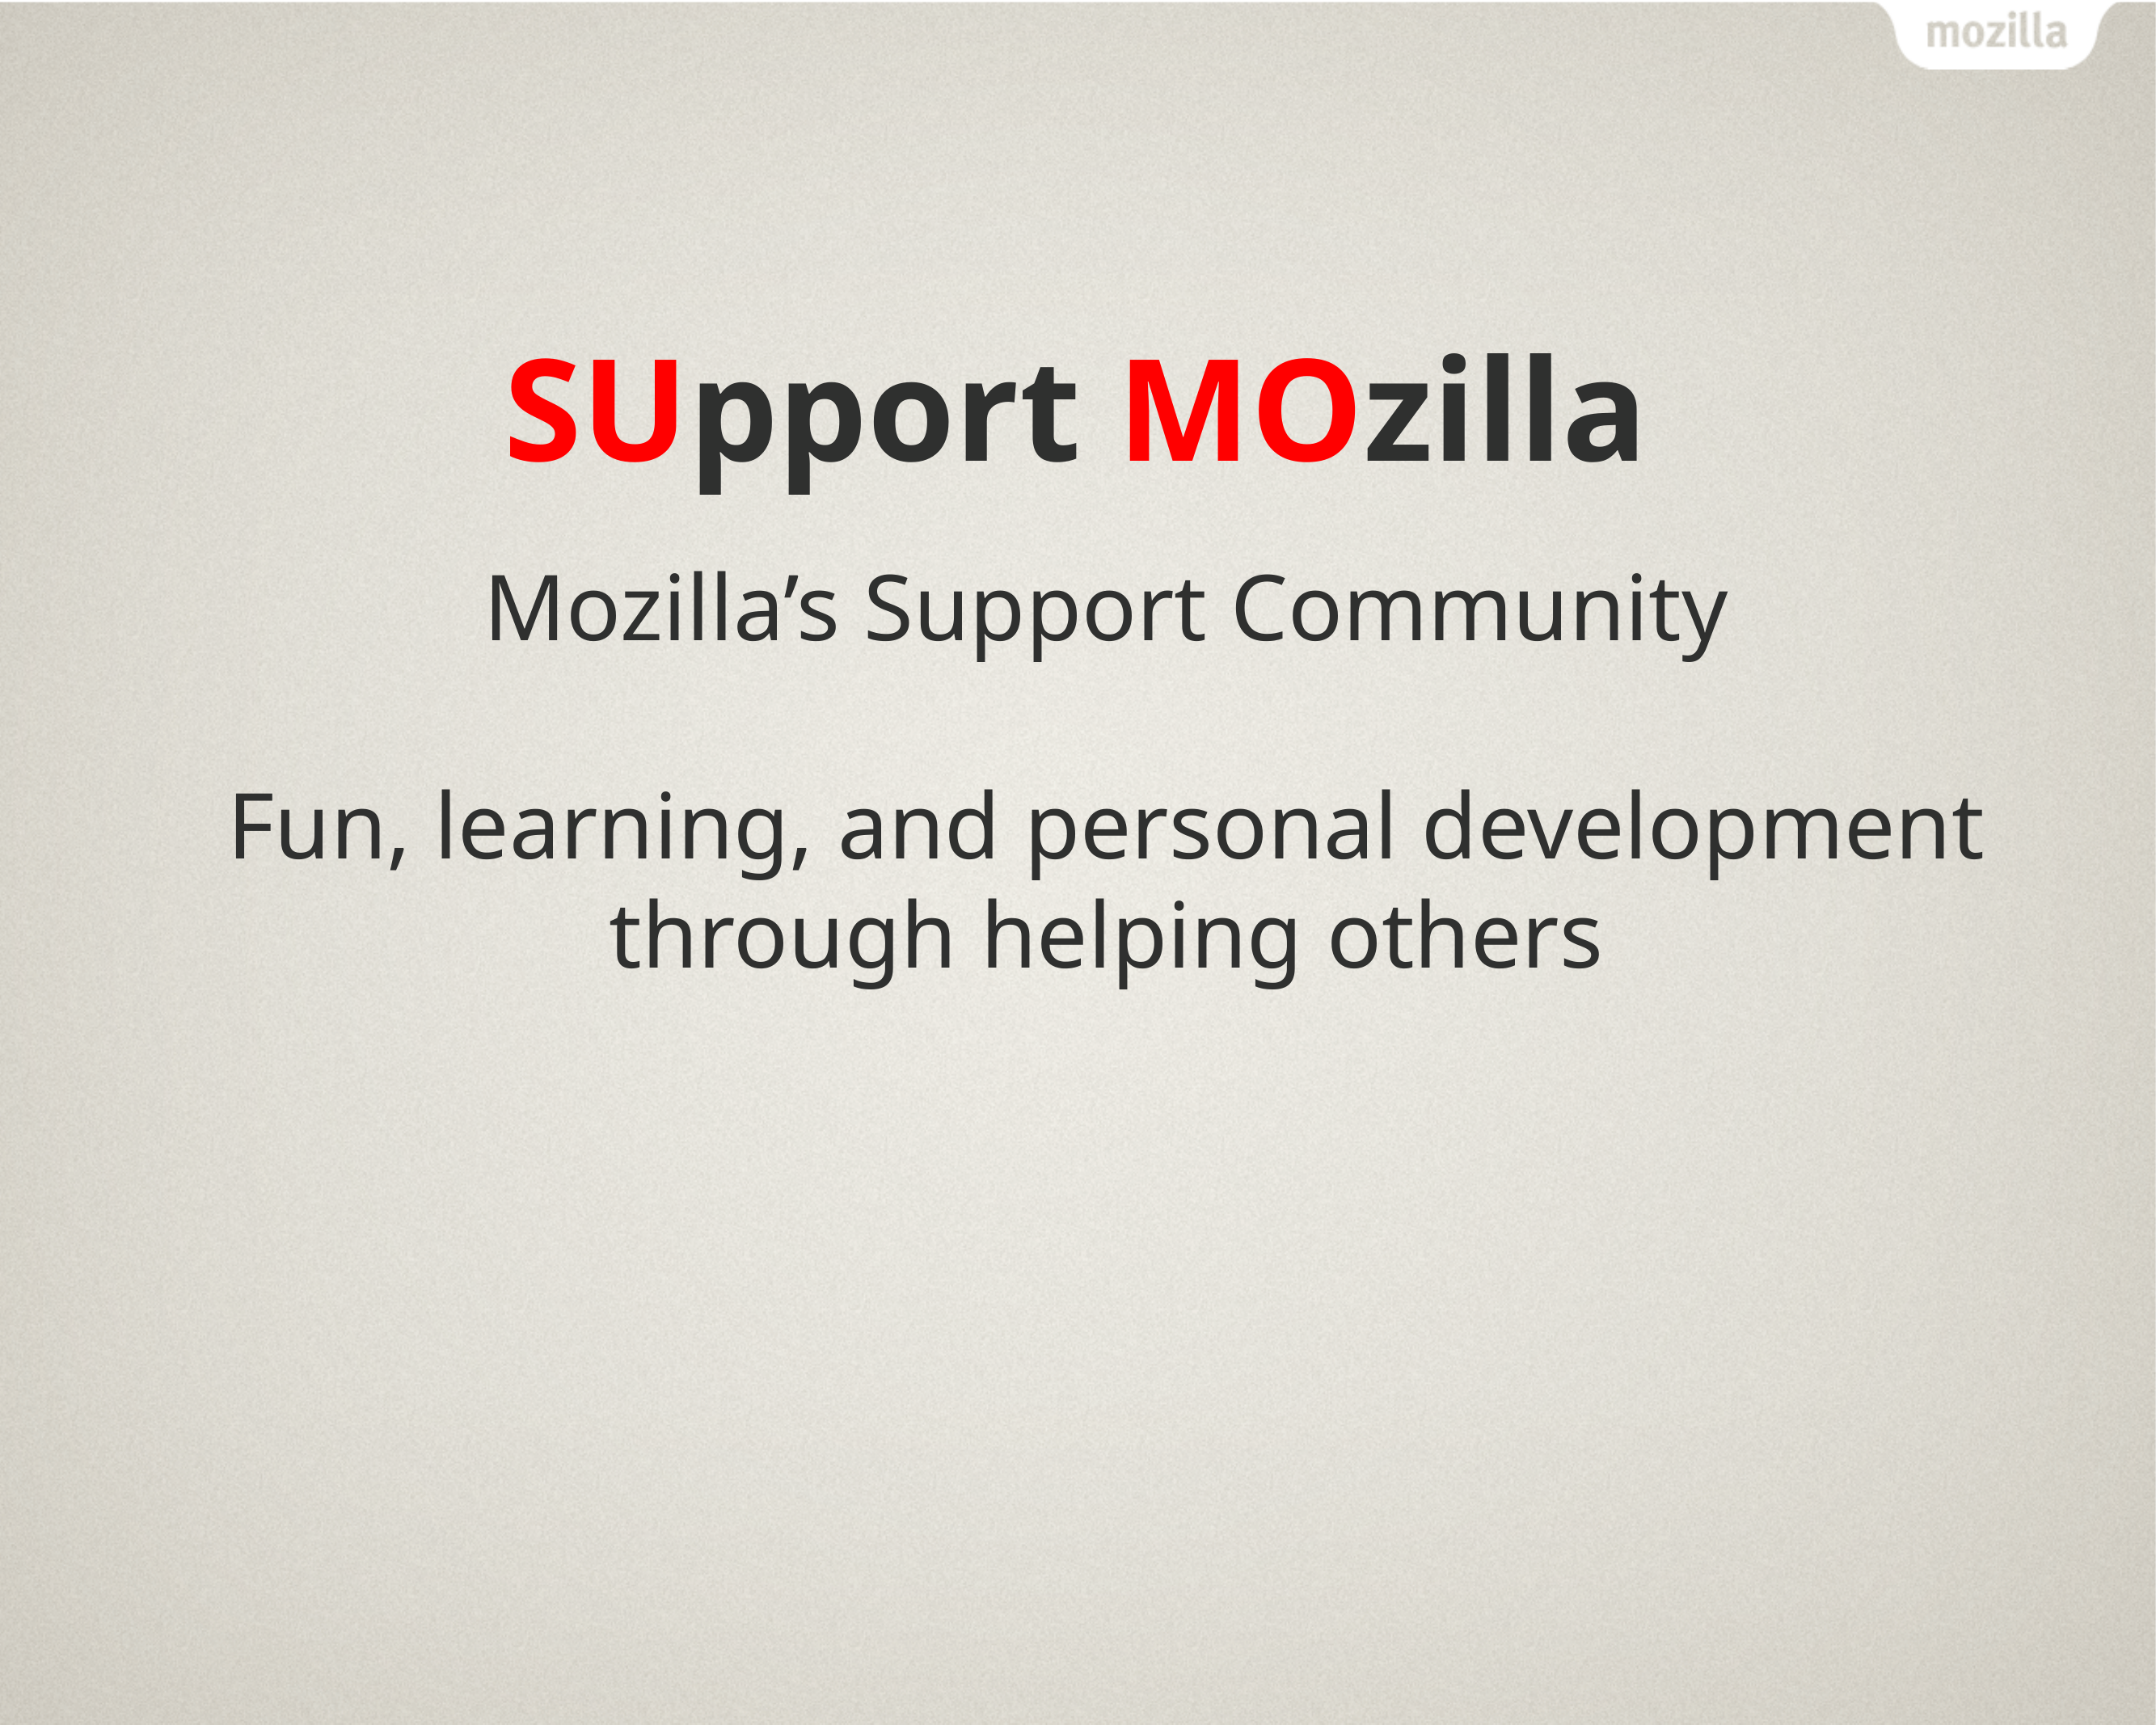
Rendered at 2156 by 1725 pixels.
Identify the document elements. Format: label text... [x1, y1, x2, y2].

text_box Mozilla’s Support Community Fun, learning, and personal development through helping others [57, 498, 2156, 711]
title SUpport MOzilla [57, 296, 2095, 498]
picture [0, 0, 2156, 1725]
